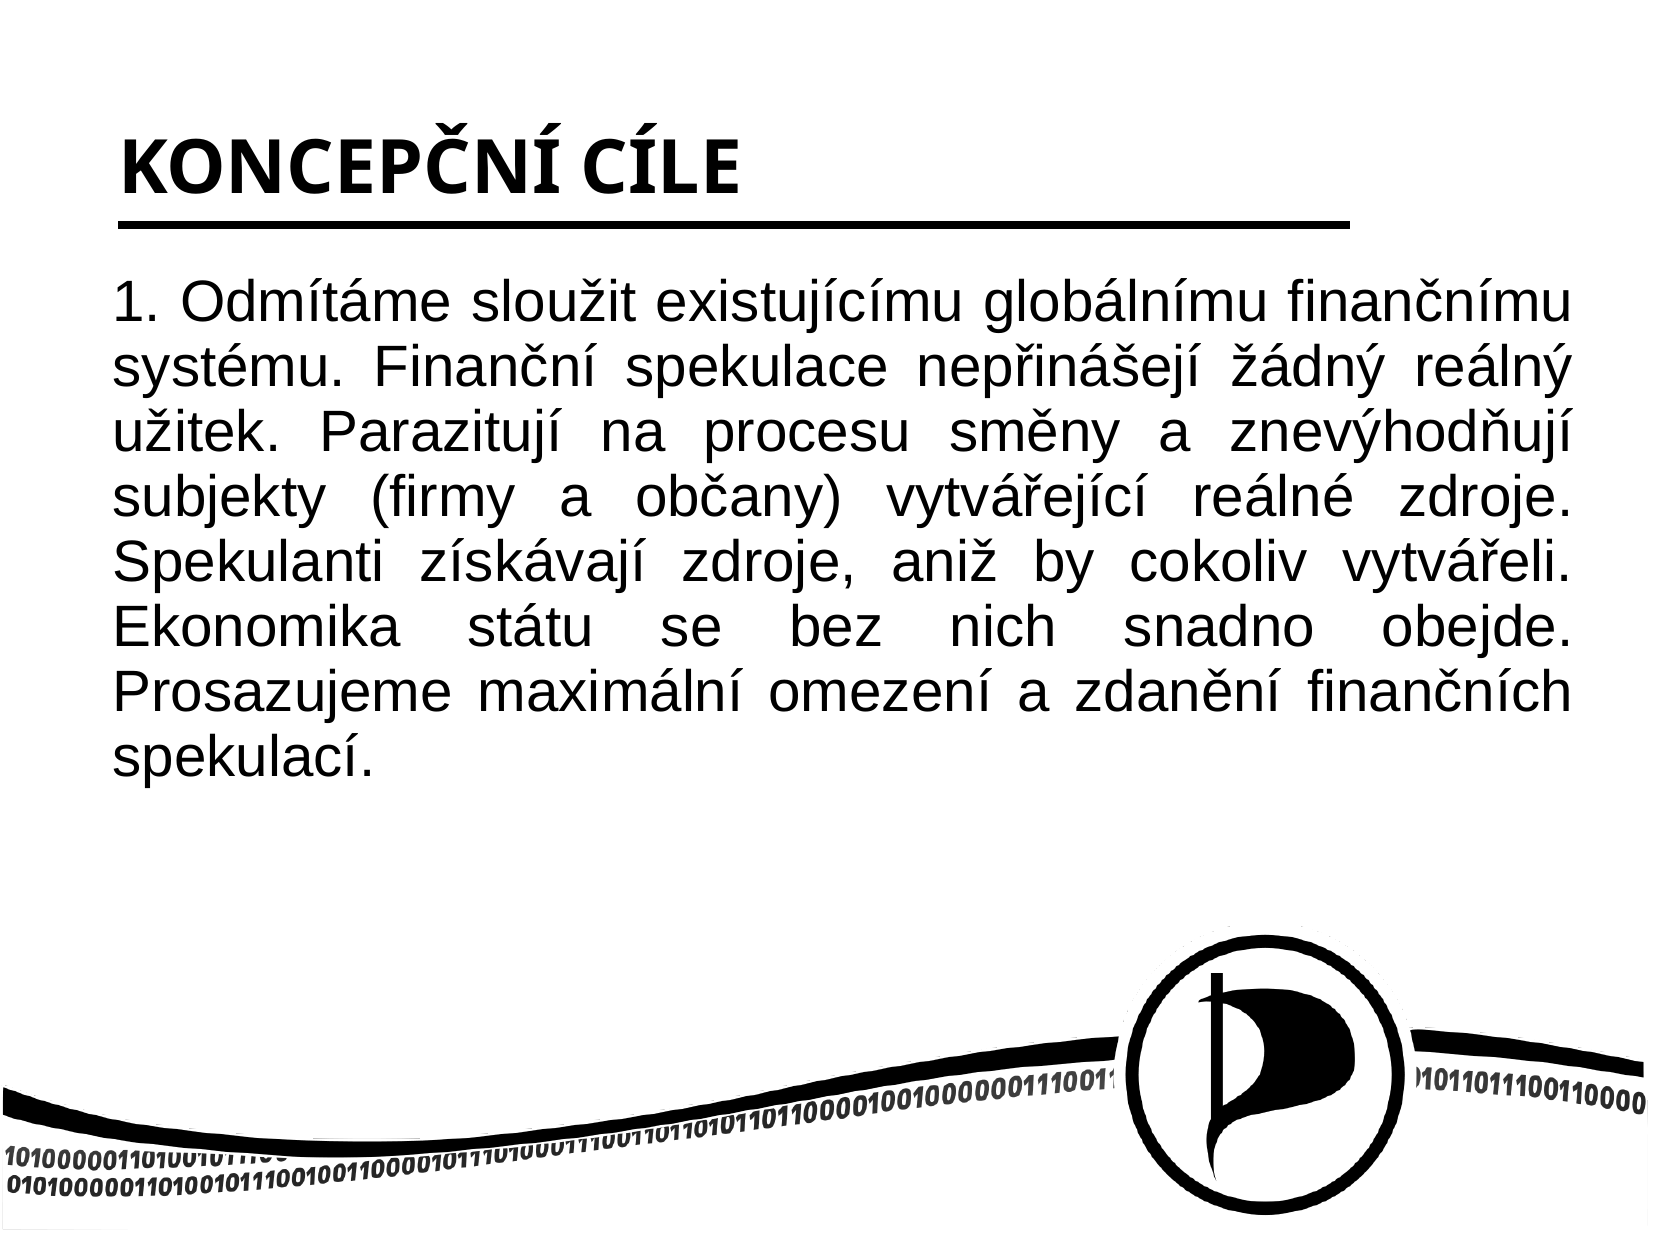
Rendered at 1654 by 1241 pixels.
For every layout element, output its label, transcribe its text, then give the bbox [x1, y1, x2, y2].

picture [0, 922, 1648, 1230]
title KONCEPČNÍ CÍLE [118, 22, 1576, 216]
list 1. Odmítáme sloužit existujícímu globálnímu finančnímu systému. Finanční spekulace nepřinášejí žádný reálný užitek. Parazitují na procesu směny a znevýhodňují subjekty (firmy a občany) vytvářející reálné zdroje. Spekulanti získávají zdroje, aniž by cokoliv vytvářeli. Ekonomika státu se bez nich snadno obejde. Prosazujeme maximální omezení a zdanění finančních spekulací. [112, 268, 1576, 1088]
